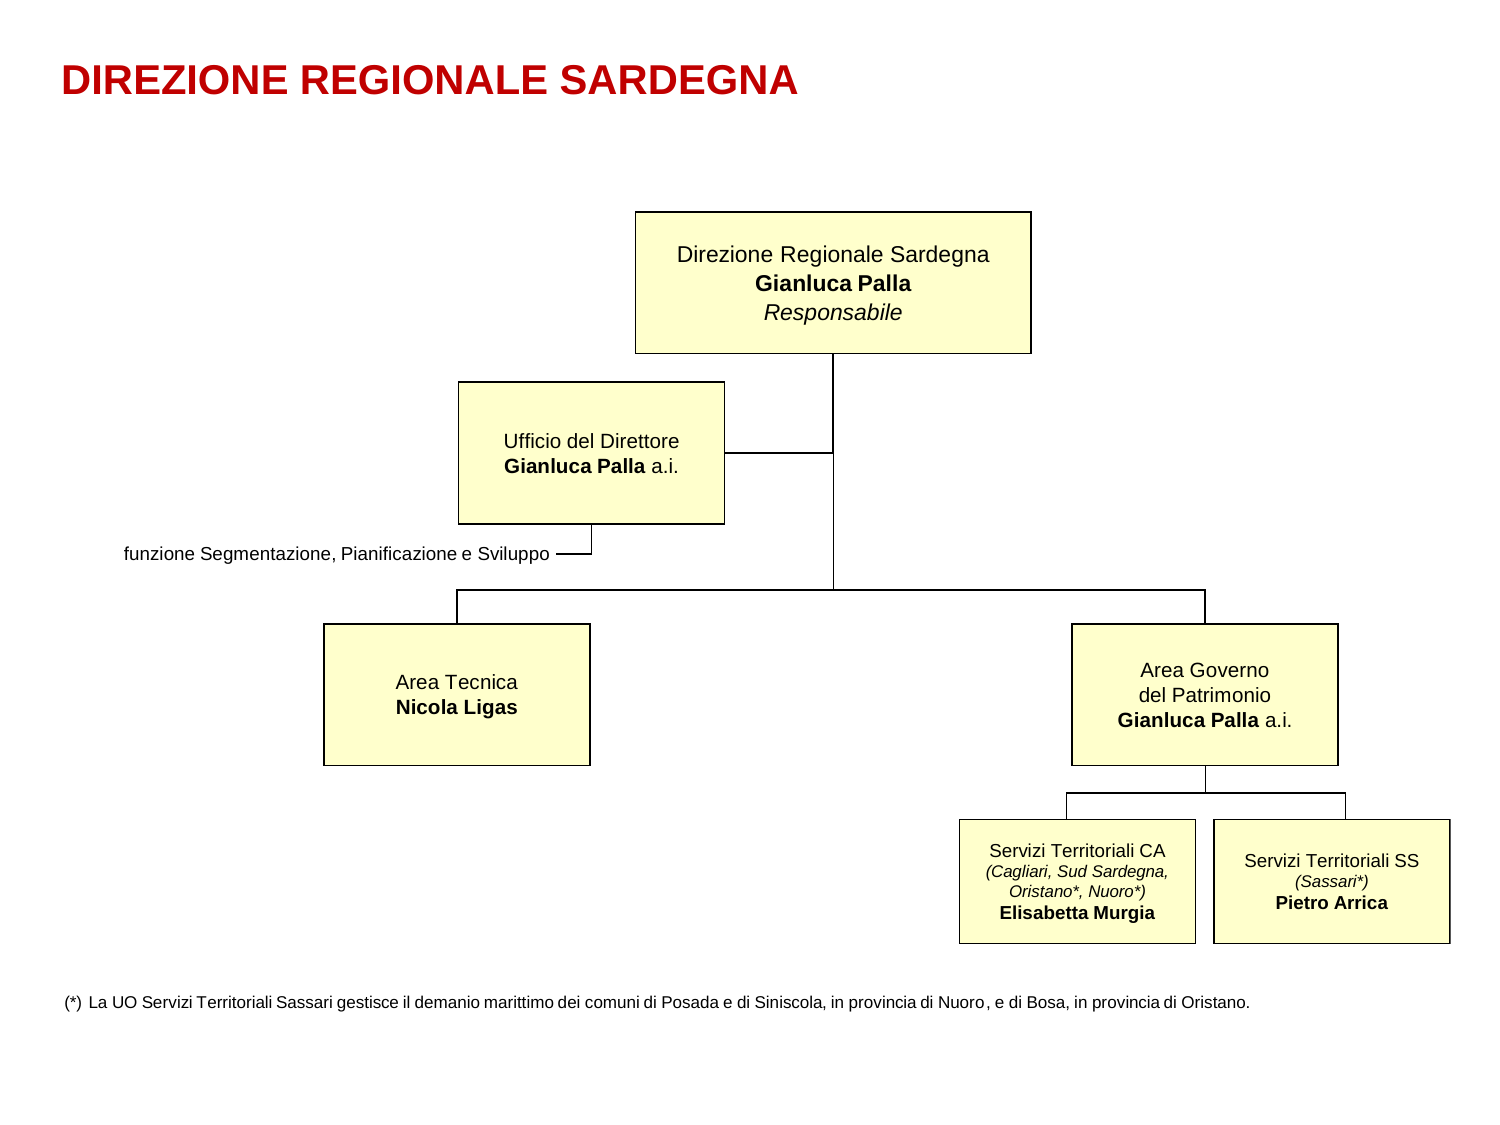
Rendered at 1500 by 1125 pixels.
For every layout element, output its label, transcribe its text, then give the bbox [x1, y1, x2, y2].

text_box DIREZIONE REGIONALE SARDEGNA [46, 45, 1387, 128]
picture [49, 210, 1451, 1023]
